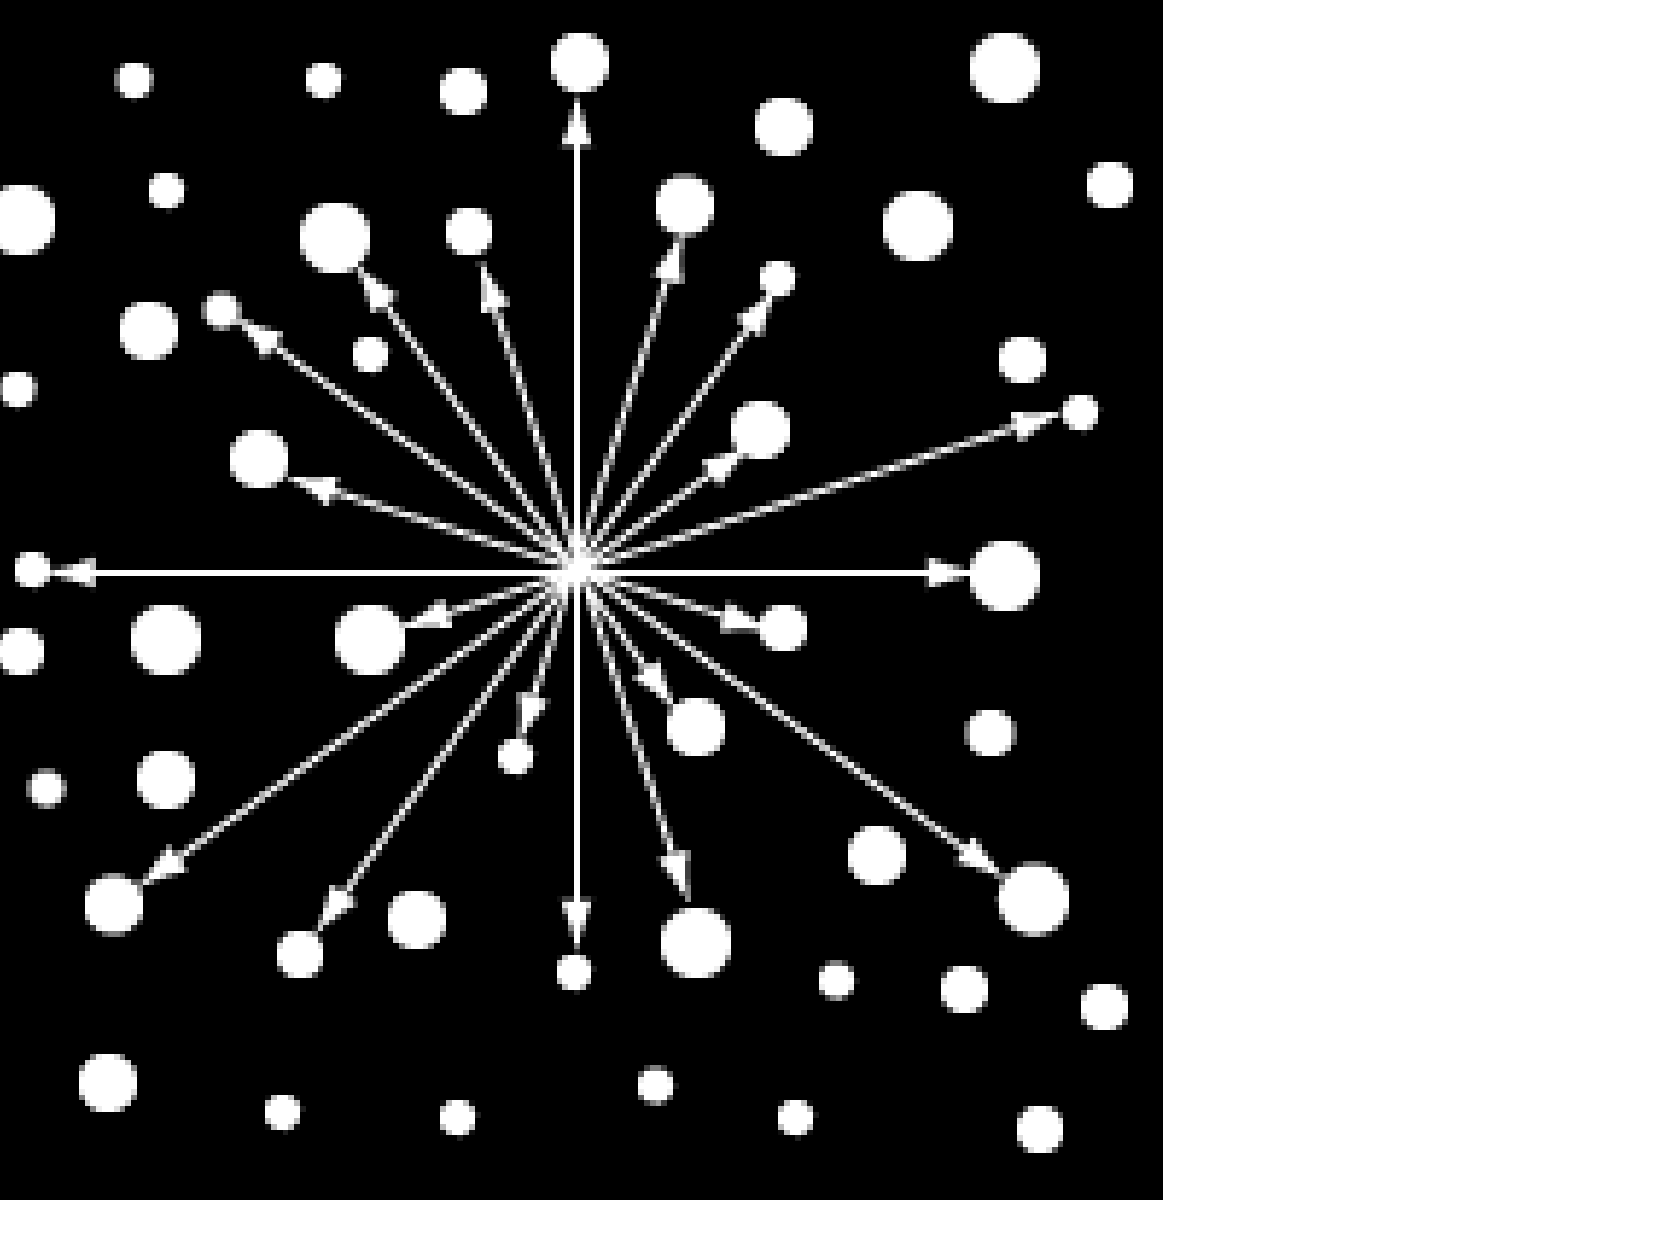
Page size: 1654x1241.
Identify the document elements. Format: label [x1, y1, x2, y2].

picture [0, 0, 1163, 1201]
